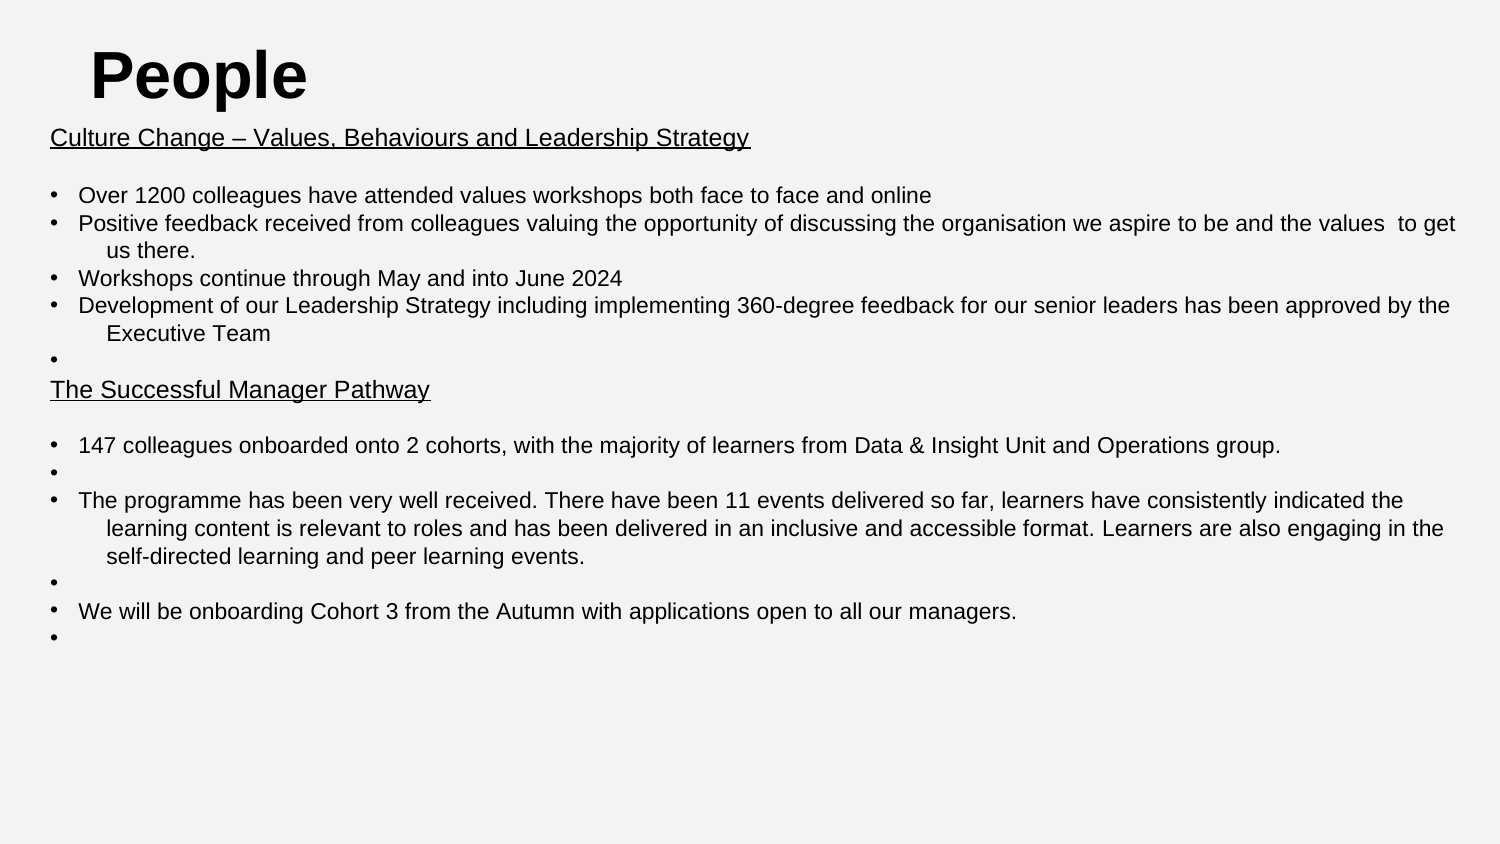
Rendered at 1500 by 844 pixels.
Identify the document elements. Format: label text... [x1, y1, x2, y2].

title People [75, 24, 1426, 106]
list Culture Change – Values, Behaviours and Leadership Strategy Over 1200 colleagues have attended values workshops both face to face and online Positive feedback received from colleagues valuing the opportunity of discussing the organisation we aspire to be and the values to get us there. Workshops continue through May and into June 2024 Development of our Leadership Strategy including implementing 360-degree feedback for our senior leaders has been approved by the Executive Team The Successful Manager Pathway 147 colleagues onboarded onto 2 cohorts, with the majority of learners from Data & Insight Unit and Operations group. The programme has been very well received. There have been 11 events delivered so far, learners have consistently indicated the learning content is relevant to roles and has been delivered in an inclusive and accessible format. Learners are also engaging in the self-directed learning and peer learning events. We will be onboarding Cohort 3 from the Autumn with applications open to all our managers. [35, 106, 1481, 765]
